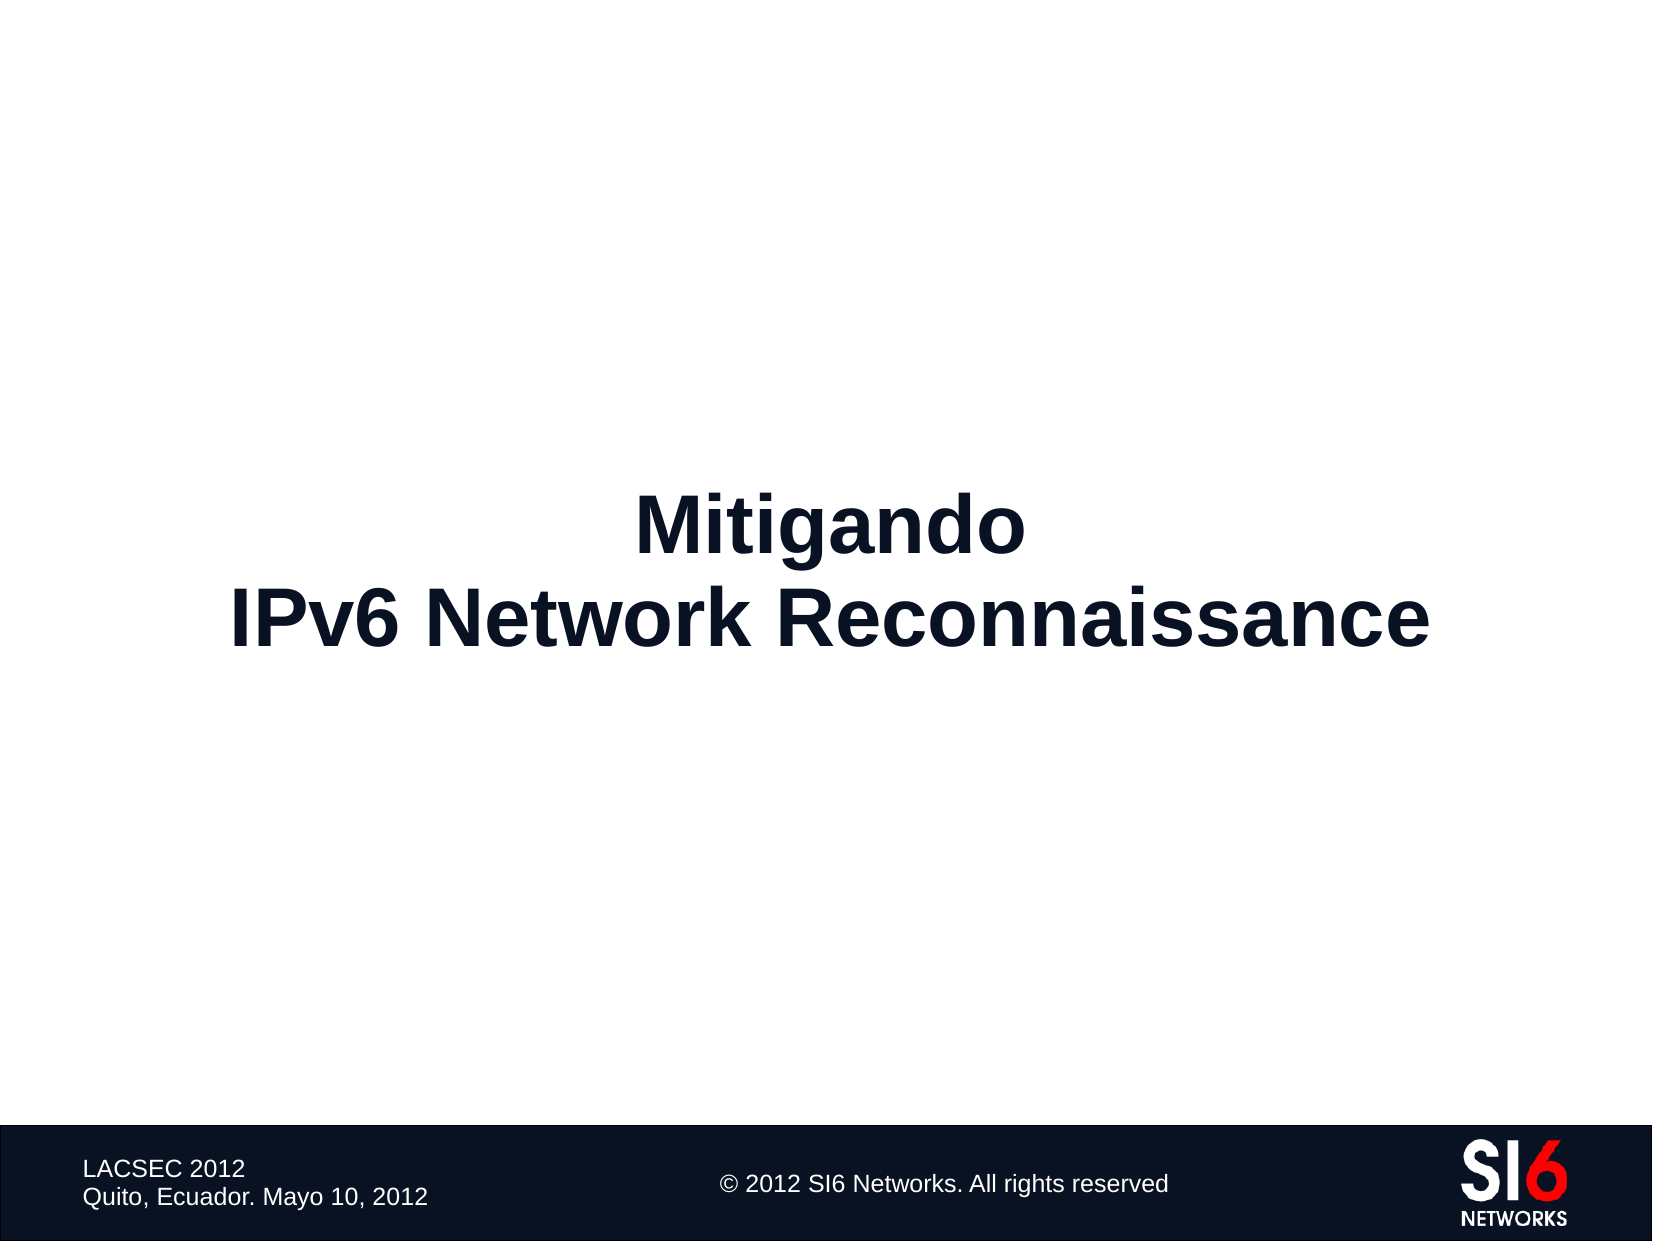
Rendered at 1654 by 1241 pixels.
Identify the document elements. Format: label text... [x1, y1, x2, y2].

picture [1461, 1139, 1567, 1226]
title Mitigando IPv6 Network Reconnaissance [86, 467, 1576, 676]
